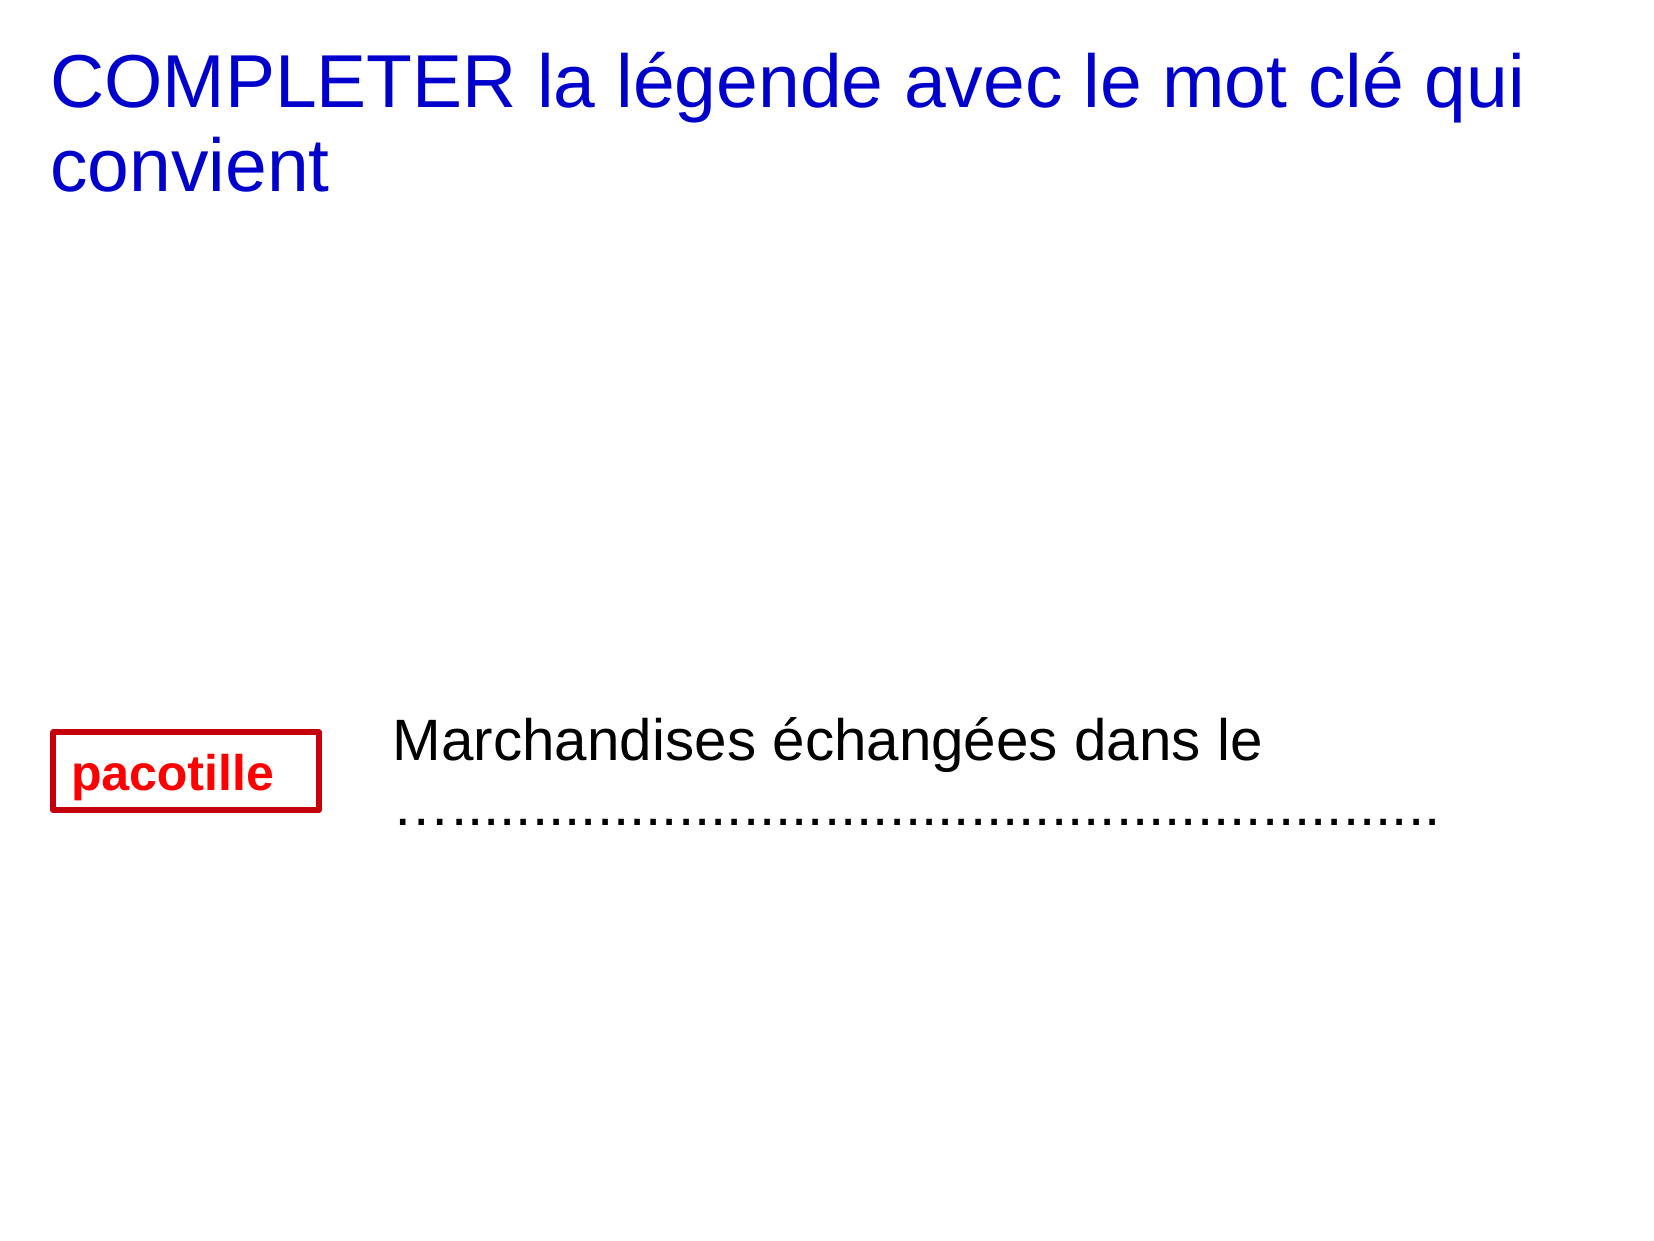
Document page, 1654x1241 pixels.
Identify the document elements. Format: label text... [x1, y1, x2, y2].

text_box pacotille [53, 732, 320, 810]
text_box COMPLETER la légende avec le mot clé qui convient [35, 28, 1630, 213]
text_box Marchandises échangées dans le …............................................................. [378, 696, 1560, 842]
